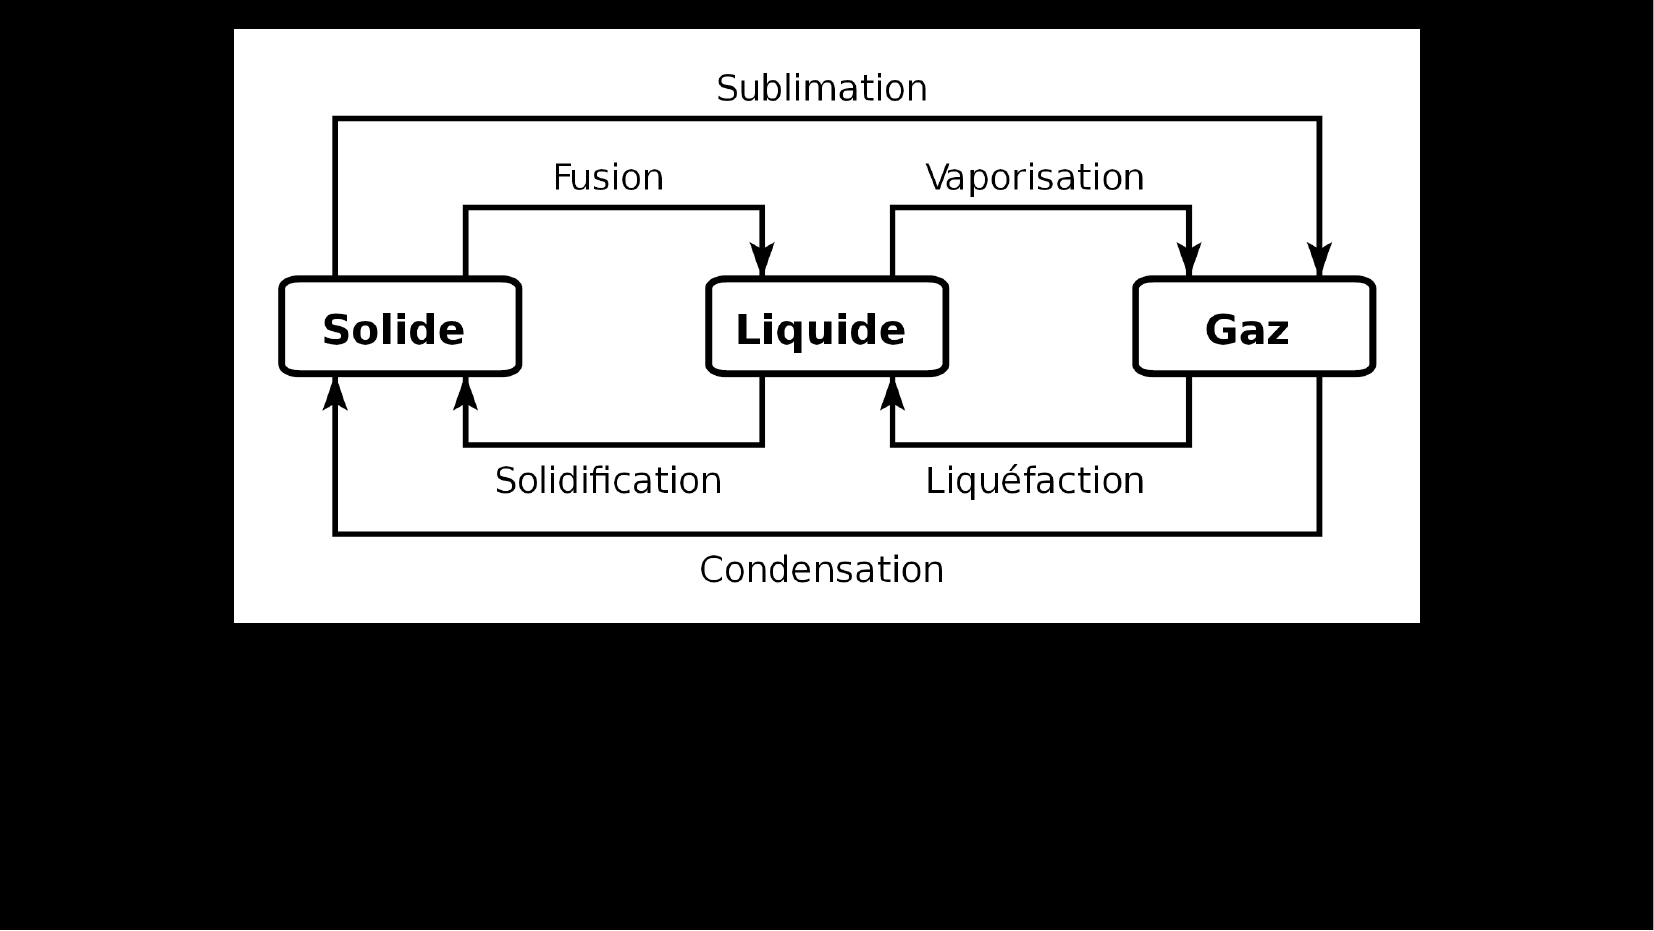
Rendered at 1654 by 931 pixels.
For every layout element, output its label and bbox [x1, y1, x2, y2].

picture [234, 29, 1420, 623]
